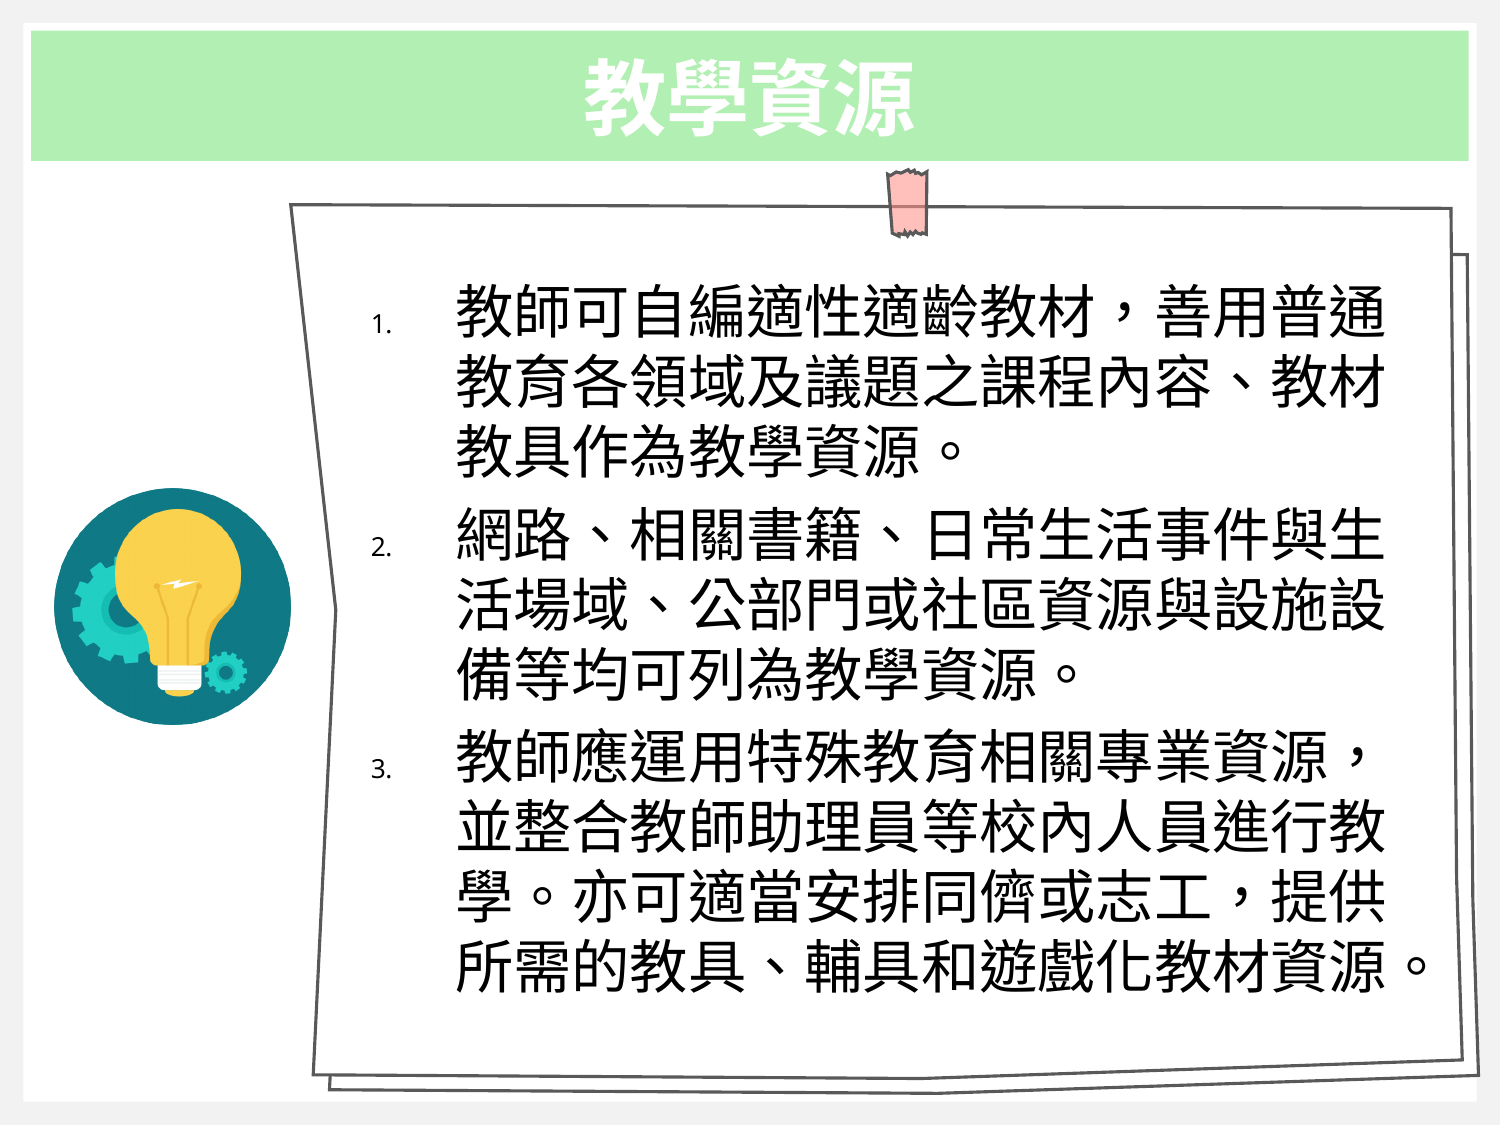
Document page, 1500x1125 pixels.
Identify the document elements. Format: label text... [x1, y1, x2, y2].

picture [54, 488, 291, 725]
text_box 教師可自編適性適齡教材，善用普通教育各領域及議題之課程內容、教材教具作為教學資源。 網路、相關書籍、日常生活事件與生活場域、公部門或社區資源與設施設備等均可列為教學資源。 教師應運用特殊教育相關專業資源，並整合教師助理員等校內人員進行教學。亦可適當安排同儕或志工，提供所需的教具、輔具和遊戲化教材資源。 [356, 267, 1430, 1008]
text_box 教學資源 [31, 30, 1469, 161]
text_box [290, 169, 1479, 1094]
